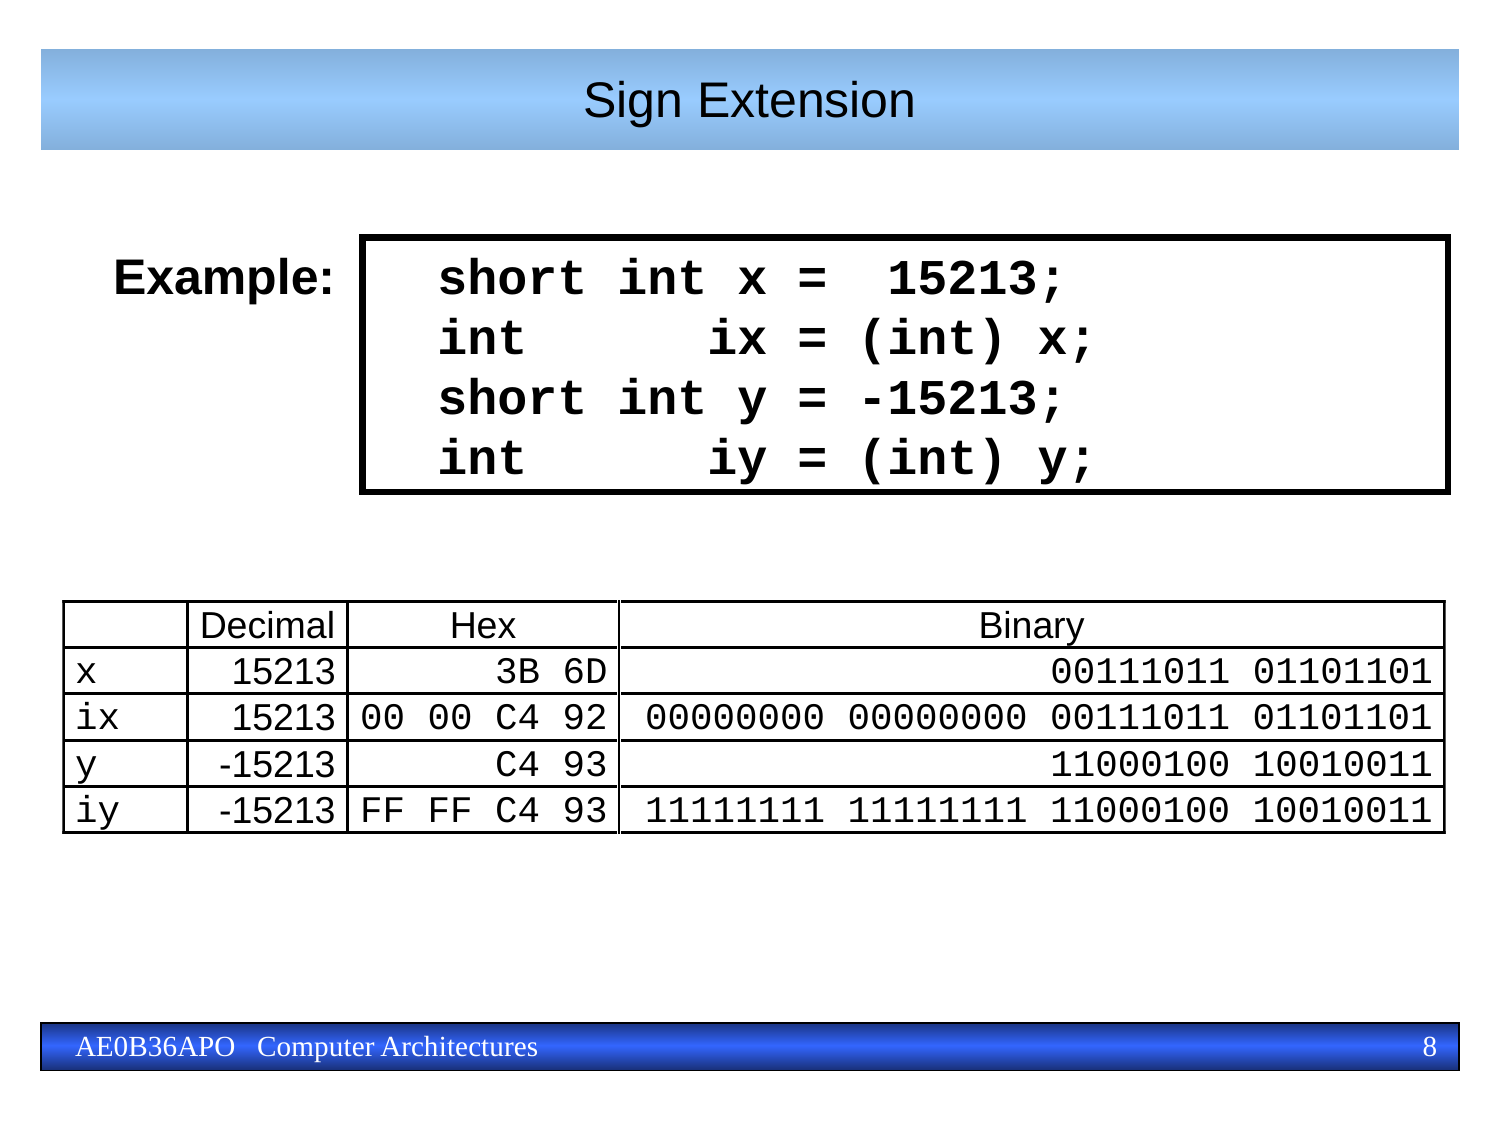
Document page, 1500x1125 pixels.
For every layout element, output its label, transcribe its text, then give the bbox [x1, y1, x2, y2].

title Sign Extension [41, 49, 1459, 150]
text_box short int x = 15213; int ix = (int) x; short int y = -15213; int iy = (int) y; [362, 237, 1448, 493]
text_box Example: [98, 237, 350, 313]
picture [62, 600, 1446, 859]
